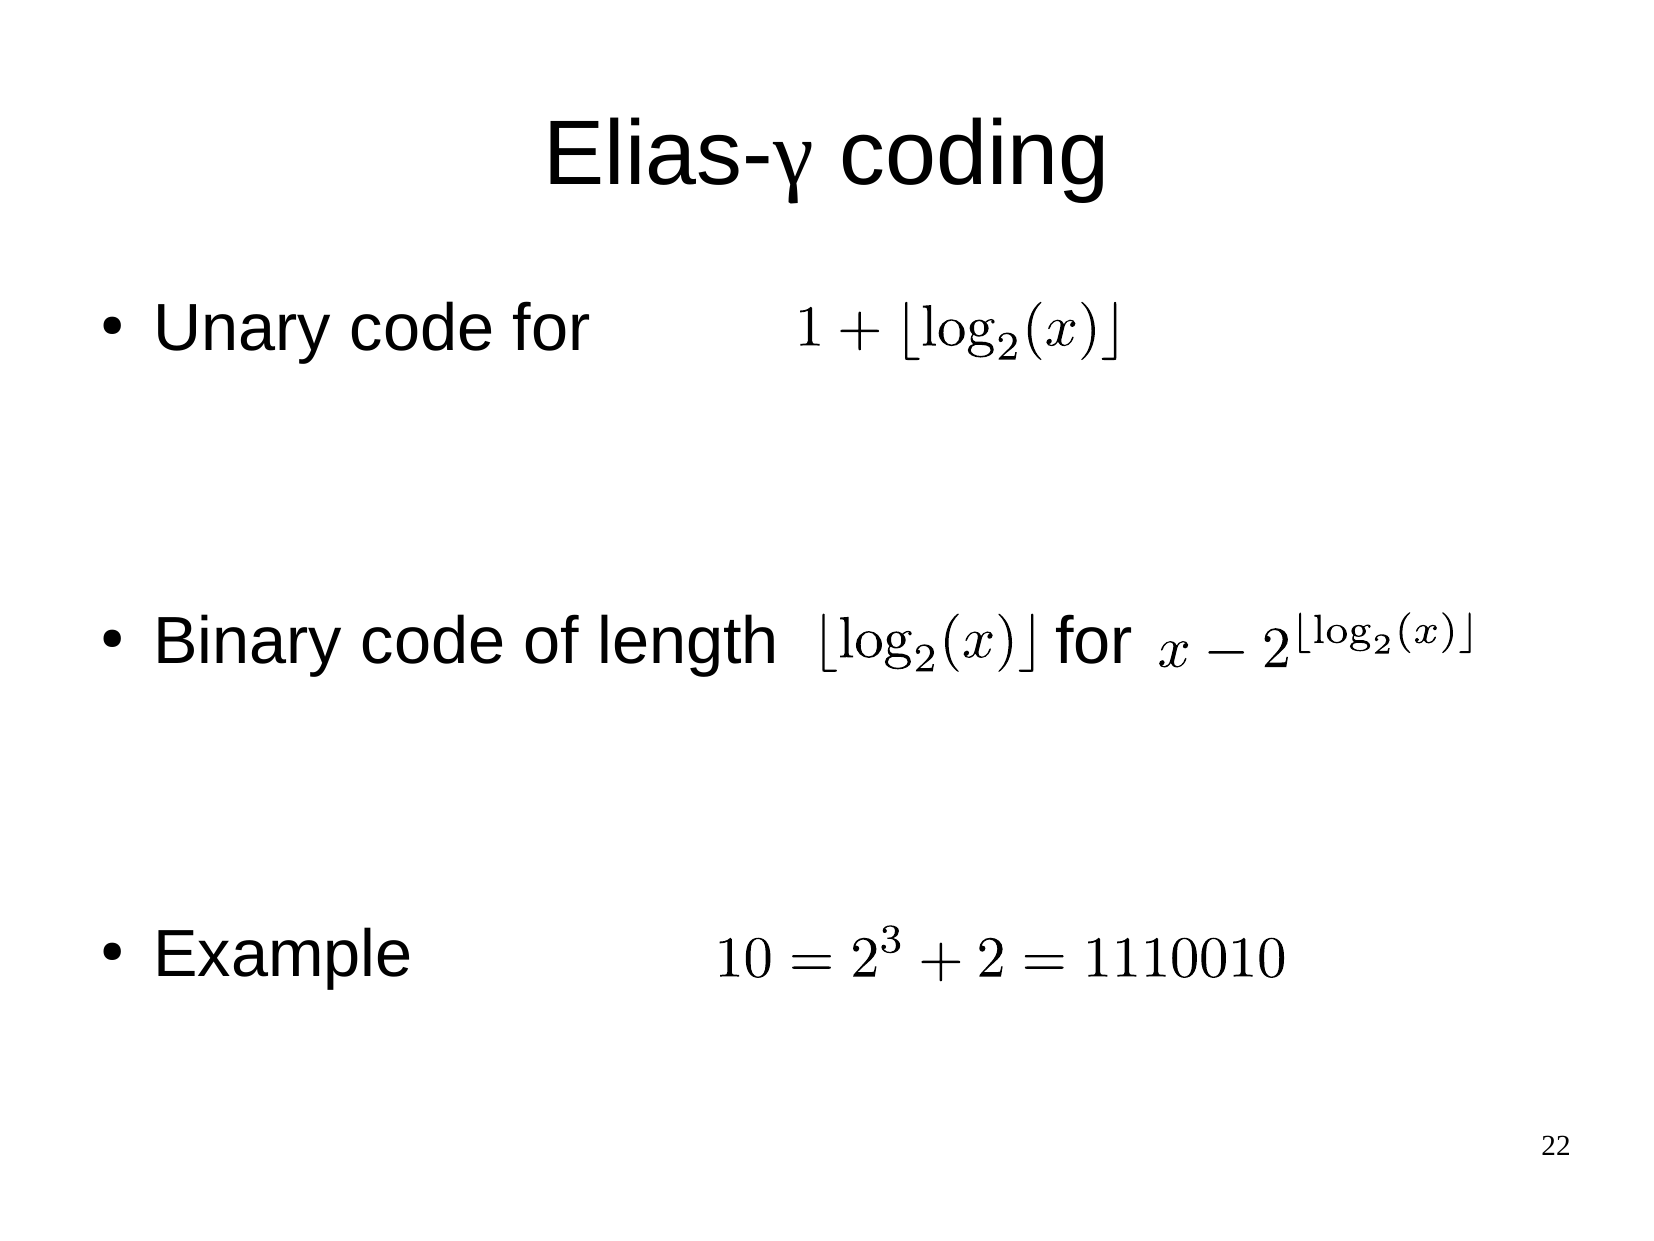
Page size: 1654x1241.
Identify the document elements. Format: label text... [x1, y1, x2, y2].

text_box [714, 925, 1287, 982]
list Unary code for Binary code of length for Example [82, 290, 1571, 1010]
title Elias-γ coding [82, 49, 1571, 257]
text_box [812, 613, 1044, 672]
text_box [795, 301, 1127, 361]
text_box [1157, 612, 1480, 672]
